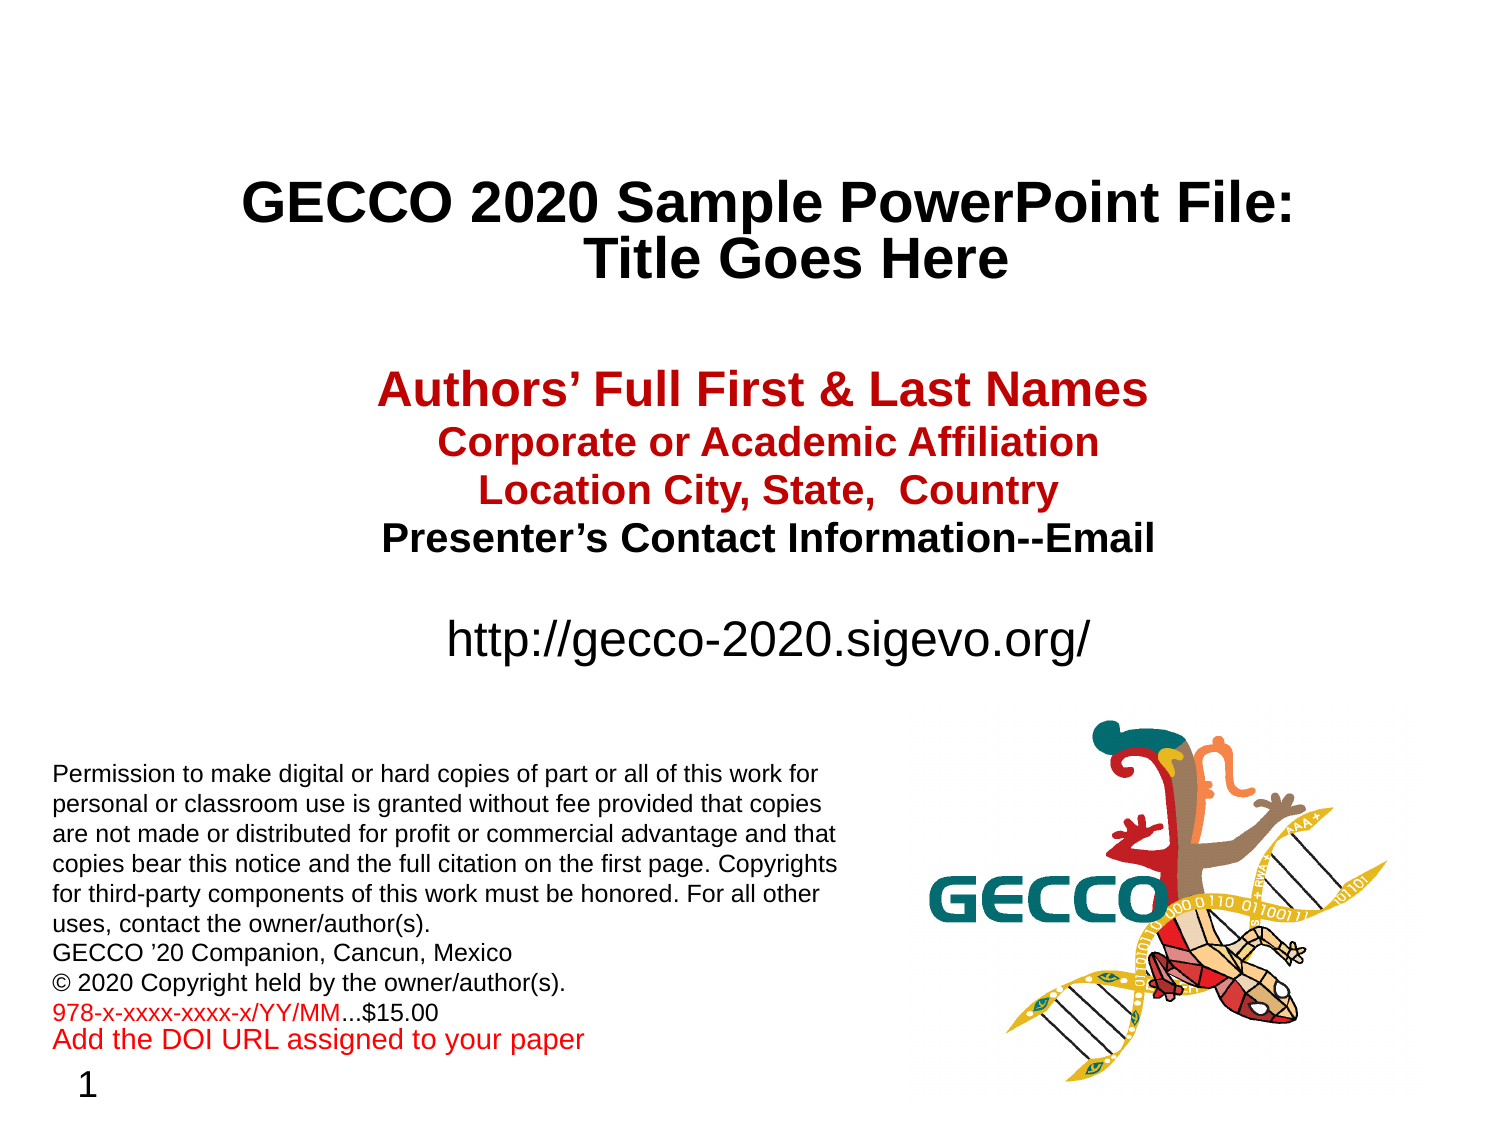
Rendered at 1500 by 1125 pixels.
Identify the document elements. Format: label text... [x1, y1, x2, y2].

text_box Permission to make digital or hard copies of part or all of this work for personal or classroom use is granted without fee provided that copies are not made or distributed for profit or commercial advantage and that copies bear this notice and the full citation on the first page. Copyrights for third-party components of this work must be honored. For all other uses, contact the owner/author(s). GECCO ’20 Companion, Cancun, Mexico © 2020 Copyright held by the owner/author(s). 978-x-xxxx-xxxx-x/YY/MM...$15.00 Add the DOI URL assigned to your paper [37, 749, 875, 1063]
text_box GECCO 2020 Sample PowerPoint File: Title Goes Here Authors’ Full First & Last Names Corporate or Academic Affiliation Location City, State, Country Presenter’s Contact Information--Email http://gecco-2020.sigevo.org/ [150, 112, 1388, 688]
text_box <number> [62, 1037, 1463, 1113]
picture [909, 704, 1423, 1103]
